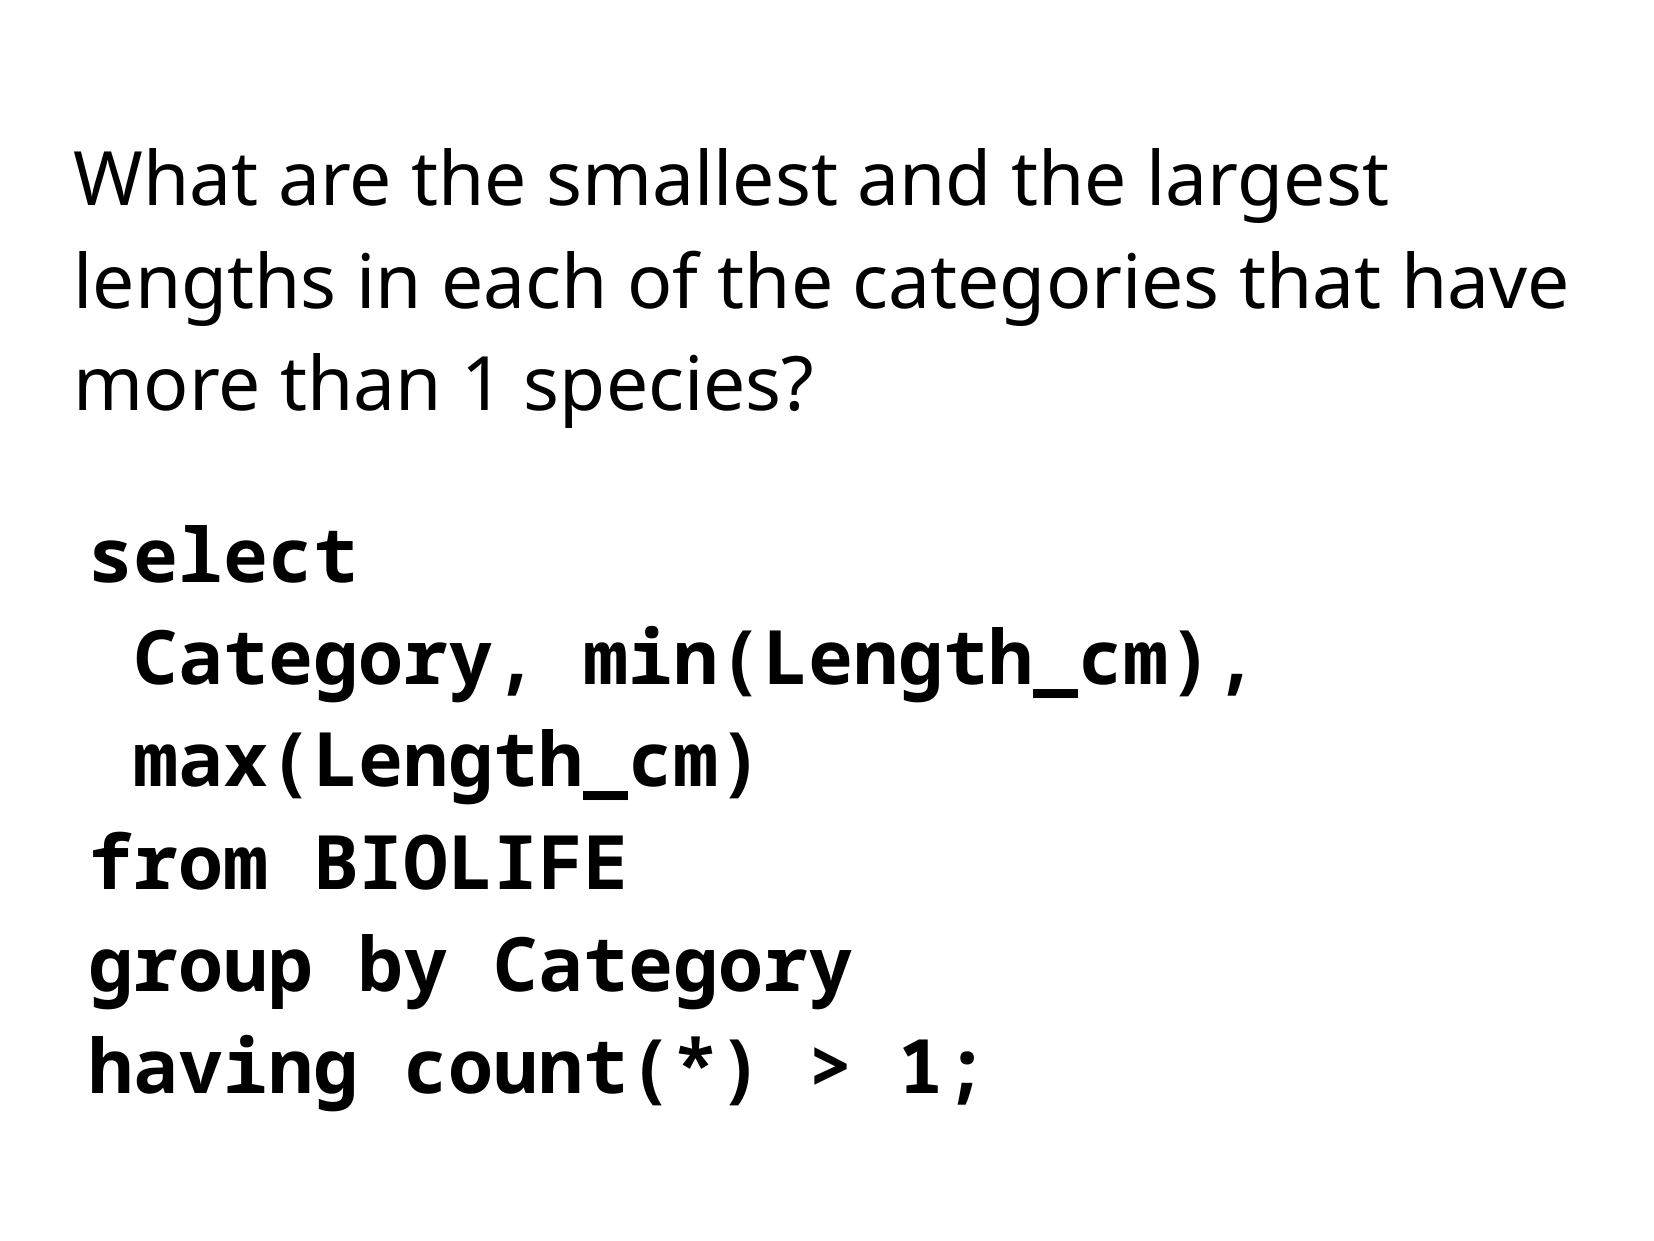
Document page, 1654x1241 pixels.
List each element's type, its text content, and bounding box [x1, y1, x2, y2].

text_box What are the smallest and the largest lengths in each of the categories that have more than 1 species? [59, 118, 1595, 407]
subtitle select Category, min(Length_cm), max(Length_cm) from BIOLIFE group by Category having count(*) > 1; [88, 501, 1625, 1093]
